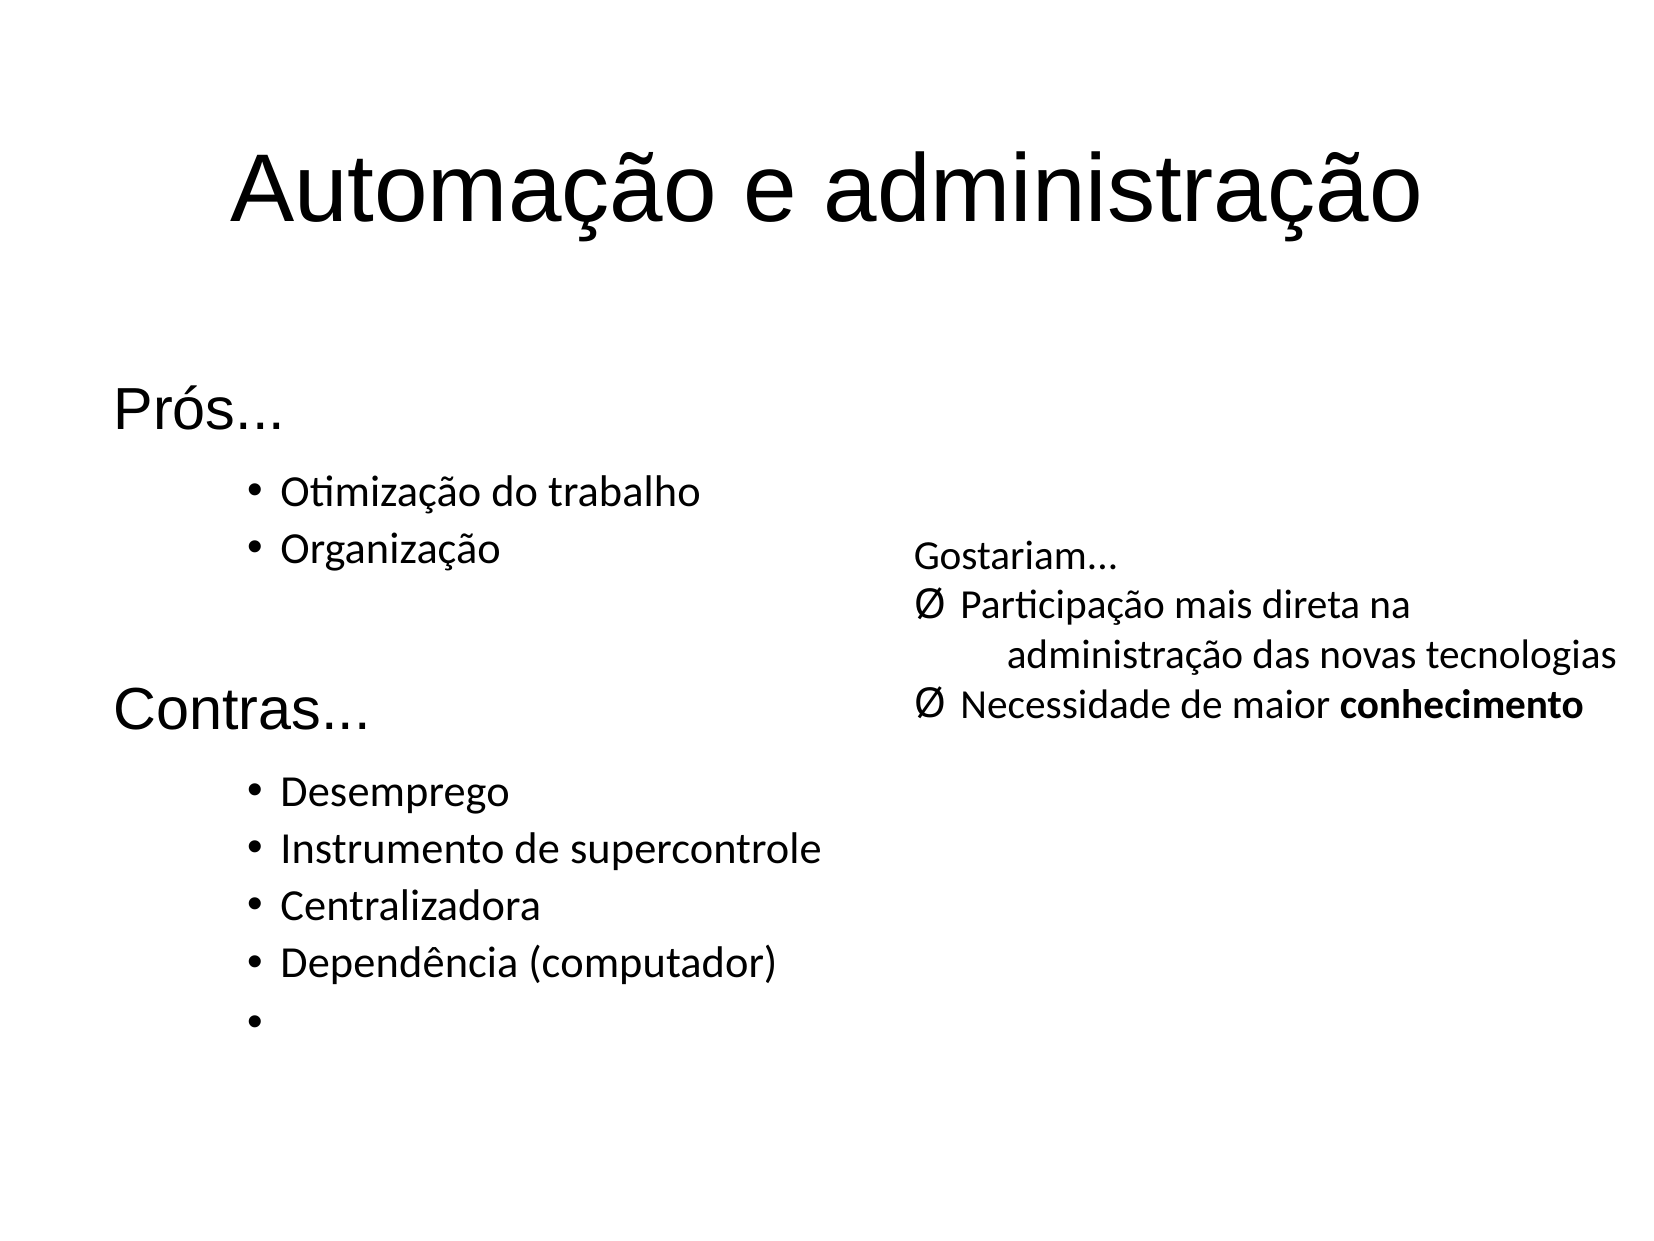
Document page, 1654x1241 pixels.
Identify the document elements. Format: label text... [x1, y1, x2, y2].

text_box Gostariam... Participação mais direta na administração das novas tecnologias Necessidade de maior conhecimento [898, 520, 1654, 737]
list Prós... Otimização do trabalho Organização Contras... Desemprego Instrumento de supercontrole Centralizadora Dependência (computador) [113, 370, 884, 993]
title Automação e administração [113, 92, 1540, 273]
